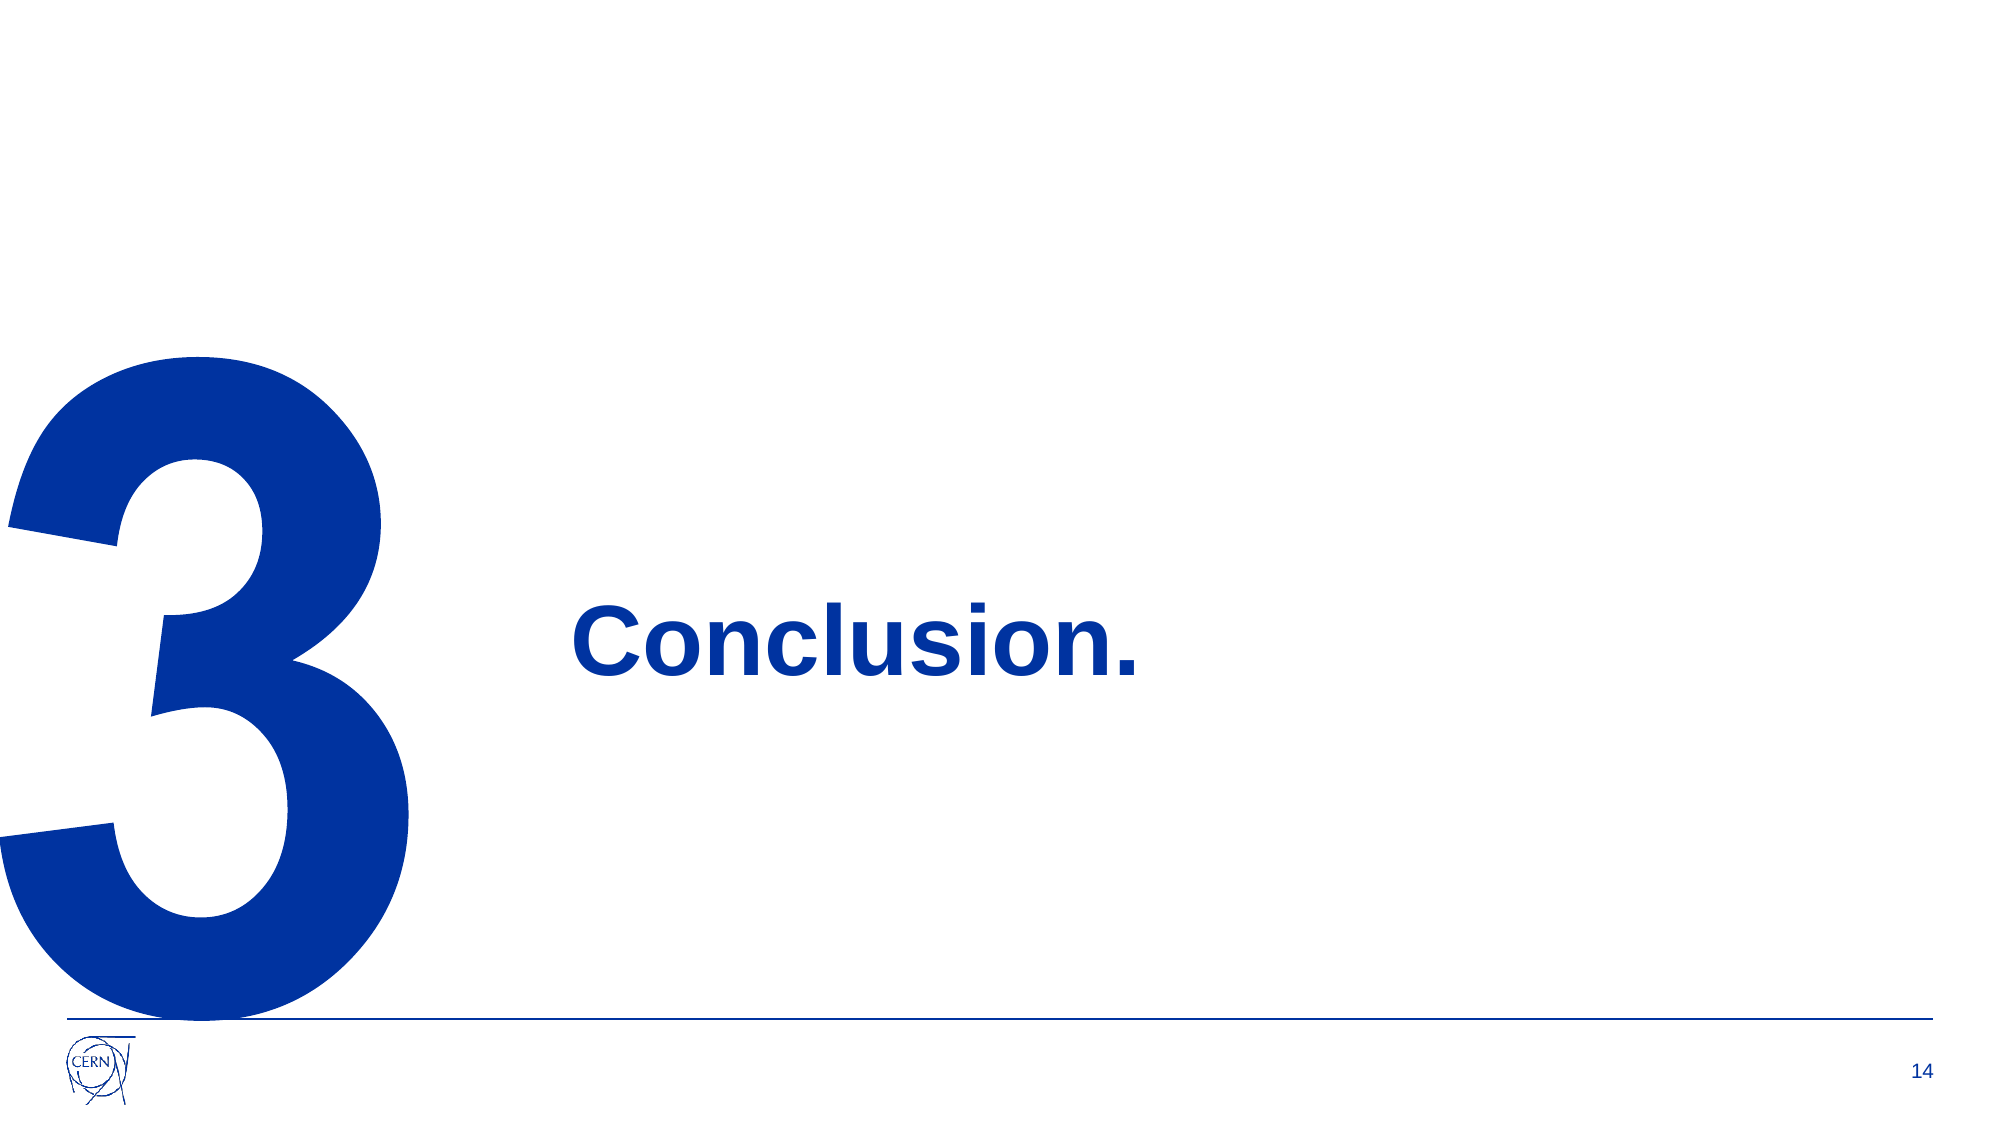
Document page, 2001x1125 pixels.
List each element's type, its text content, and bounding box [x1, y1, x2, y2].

picture [66, 1036, 149, 1106]
text_box Conclusion. [570, 585, 1421, 704]
text_box 14 [1911, 1059, 1935, 1085]
text_box [0, 356, 409, 1018]
